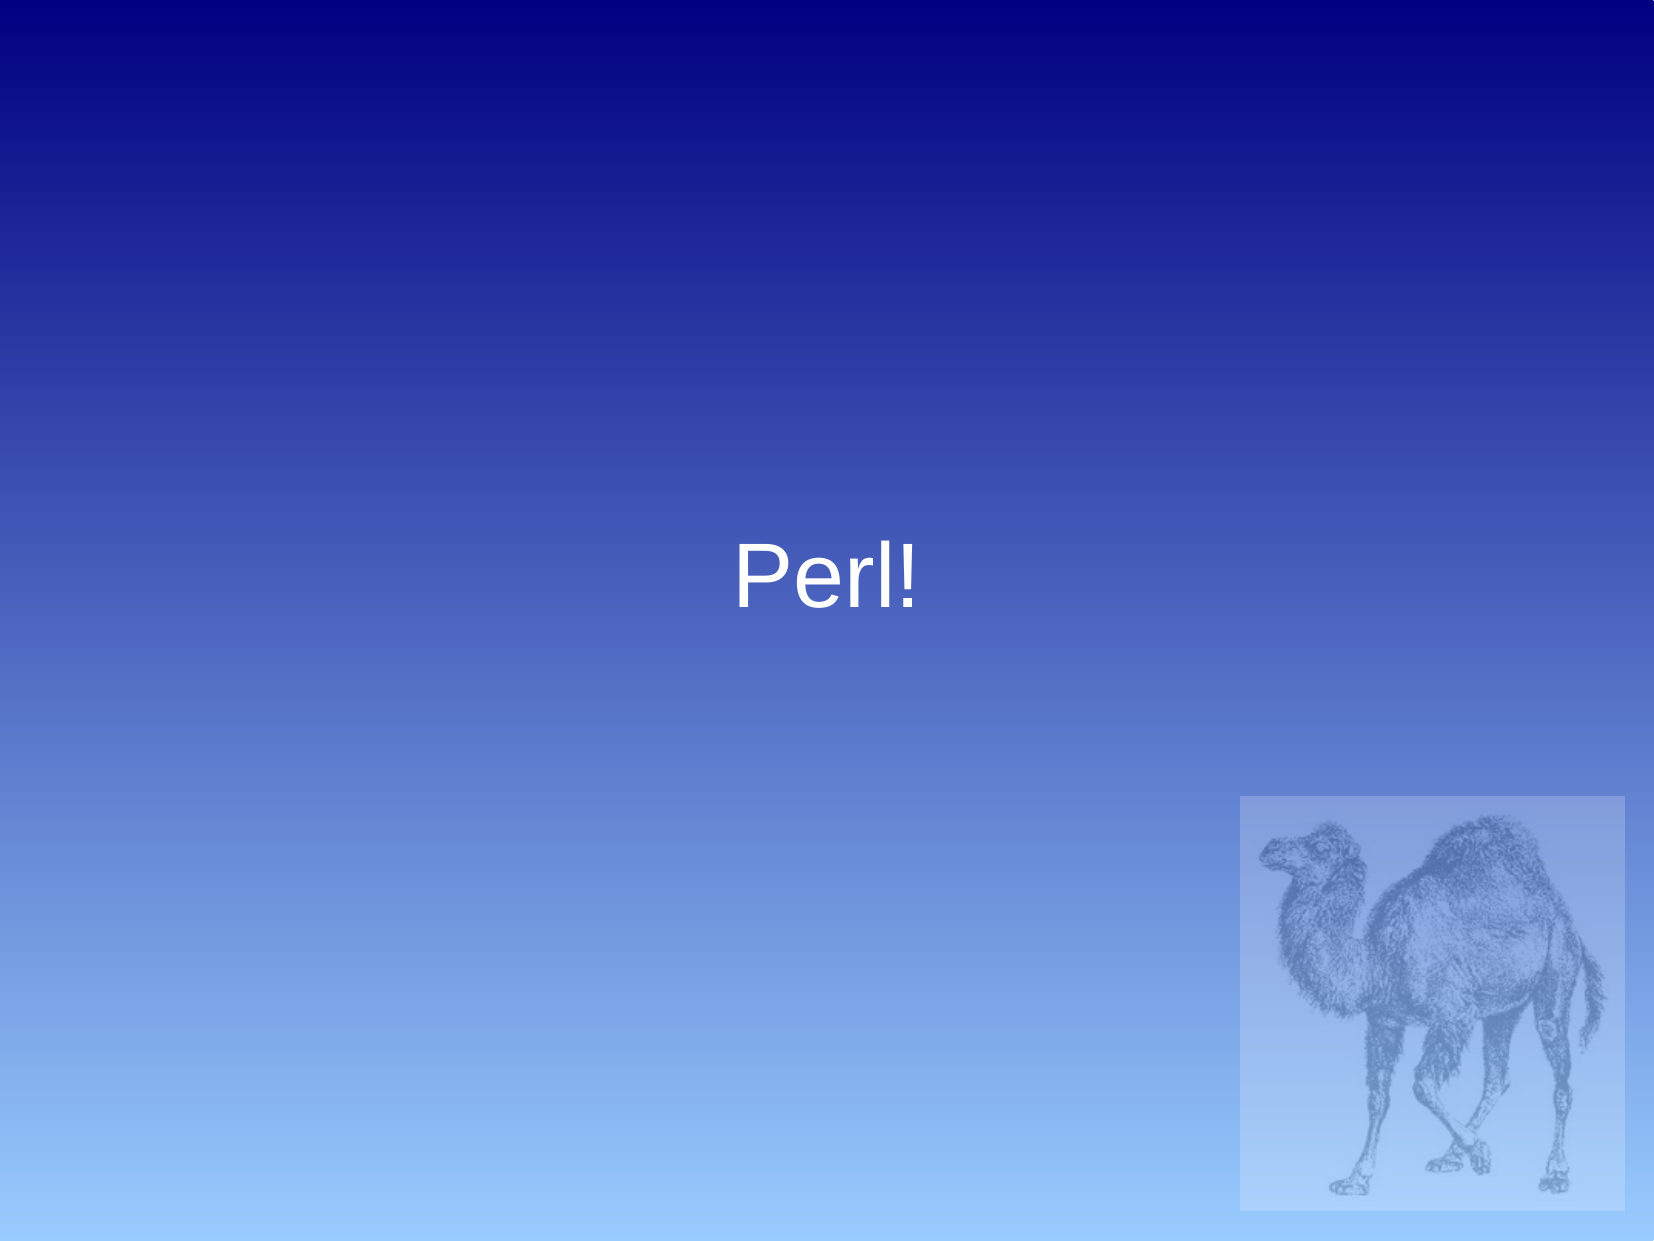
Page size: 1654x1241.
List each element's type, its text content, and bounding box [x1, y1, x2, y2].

picture [1240, 796, 1625, 1211]
title Perl! [82, 472, 1571, 680]
